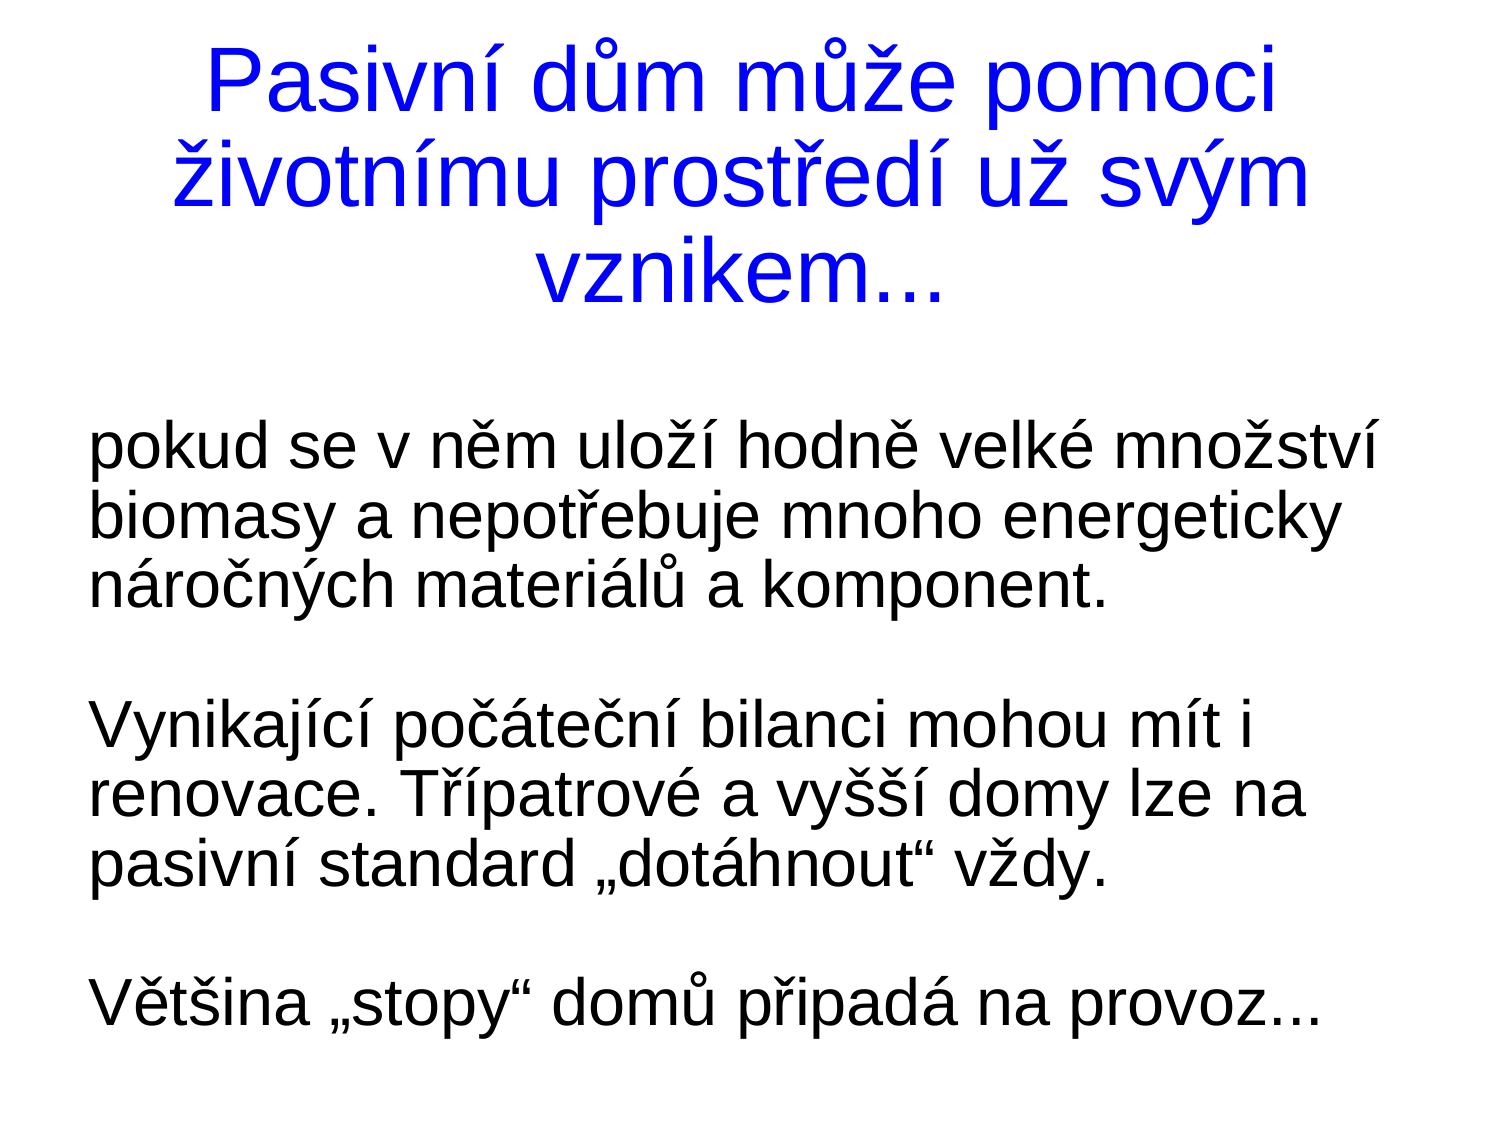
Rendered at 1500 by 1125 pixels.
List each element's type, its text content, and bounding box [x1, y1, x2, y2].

title Pasivní dům může pomoci životnímu prostředí už svým vznikem... [67, 31, 1418, 325]
list pokud se v něm uloží hodně velké množství biomasy a nepotřebuje mnoho energeticky náročných materiálů a komponent. Vynikající počáteční bilanci mohou mít i renovace. Třípatrové a vyšší domy lze na pasivní standard „dotáhnout“ vždy. Většina „stopy“ domů připadá na provoz... [88, 413, 1439, 1125]
